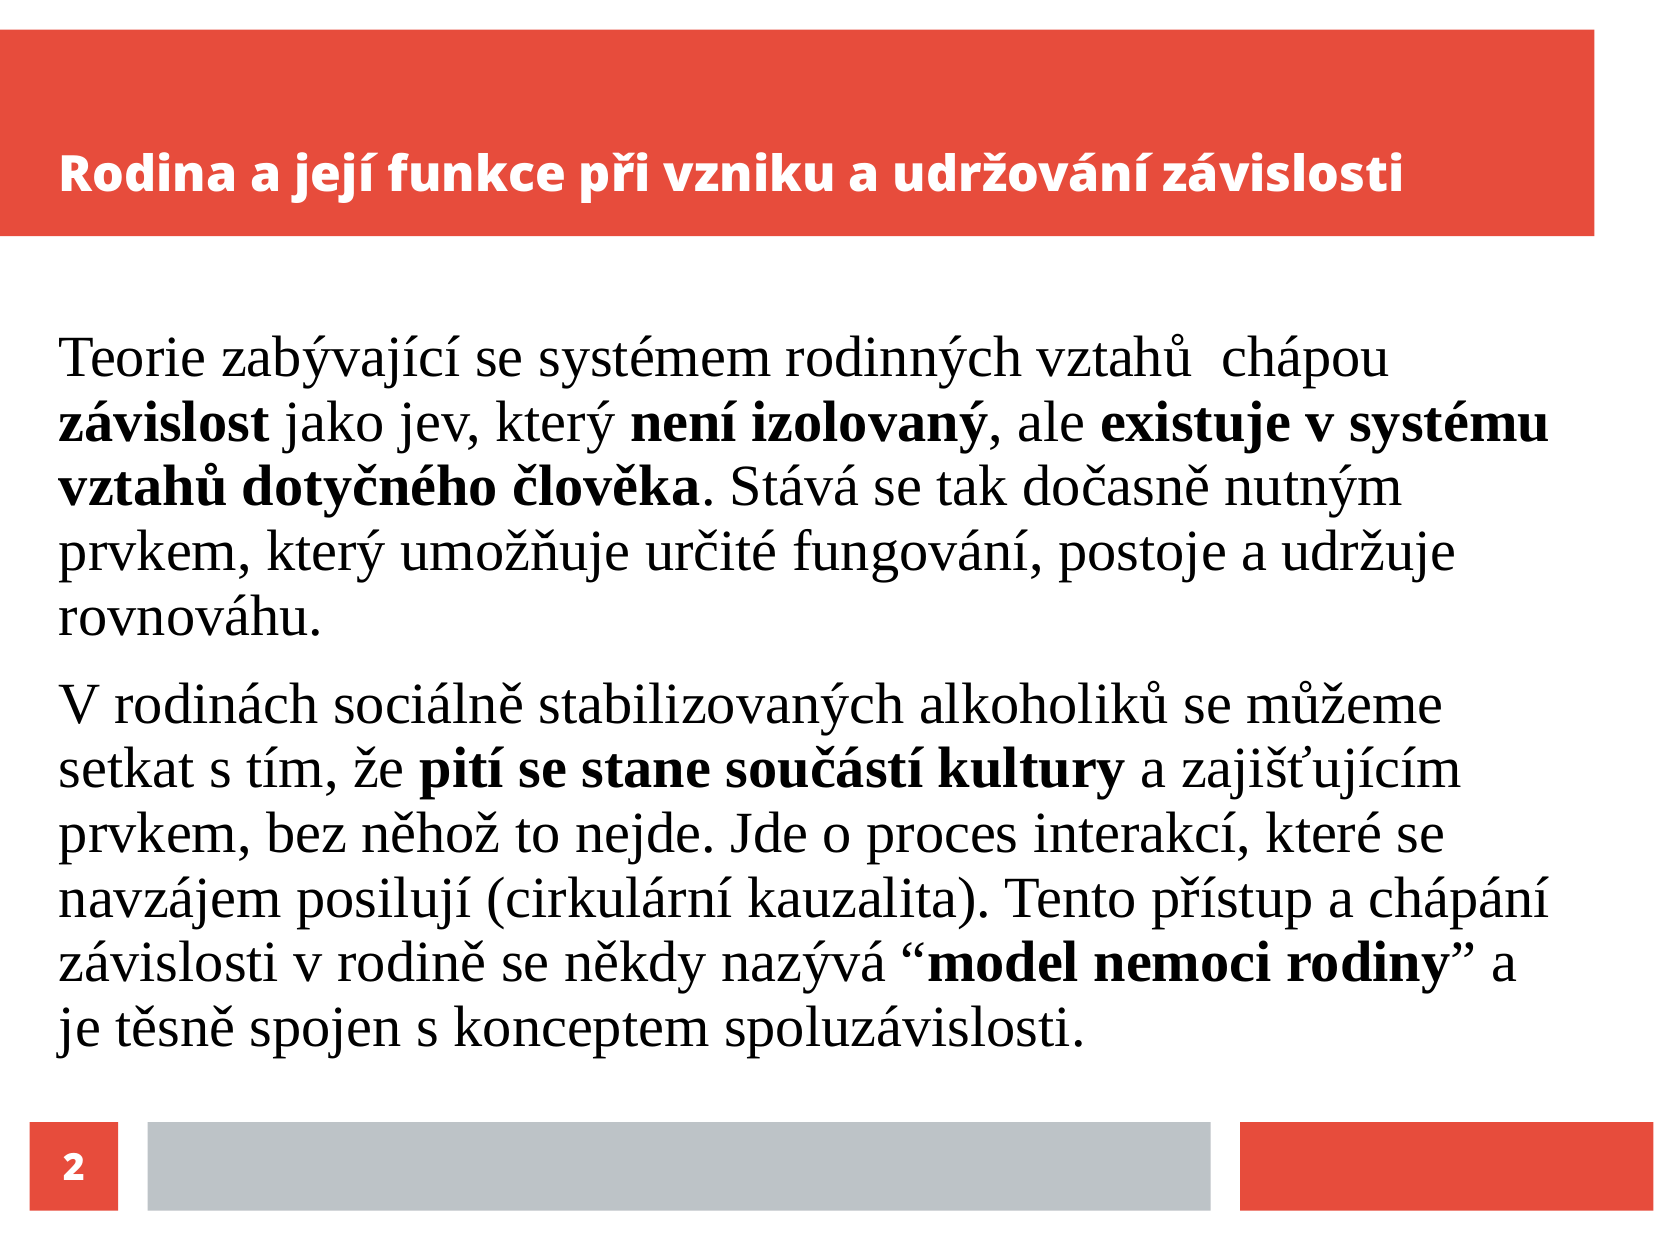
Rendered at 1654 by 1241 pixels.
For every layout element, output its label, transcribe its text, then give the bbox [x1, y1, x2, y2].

list Teorie zabývající se systémem rodinných vztahů chápou závislost jako jev, který není izolovaný, ale existuje v systému vztahů dotyčného člověka. Stává se tak dočasně nutným prvkem, který umožňuje určité fungování, postoje a udržuje rovnováhu. V rodinách sociálně stabilizovaných alkoholiků se můžeme setkat s tím, že pití se stane součástí kultury a zajišťujícím prvkem, bez něhož to nejde. Jde o proces interakcí, které se navzájem posilují (cirkulární kauzalita). Tento přístup a chápání závislosti v rodině se někdy nazývá “model nemoci rodiny” a je těsně spojen s konceptem spoluzávislosti. [59, 324, 1565, 1093]
title Rodina a její funkce při vzniku a udržování závislosti [59, 59, 1595, 207]
